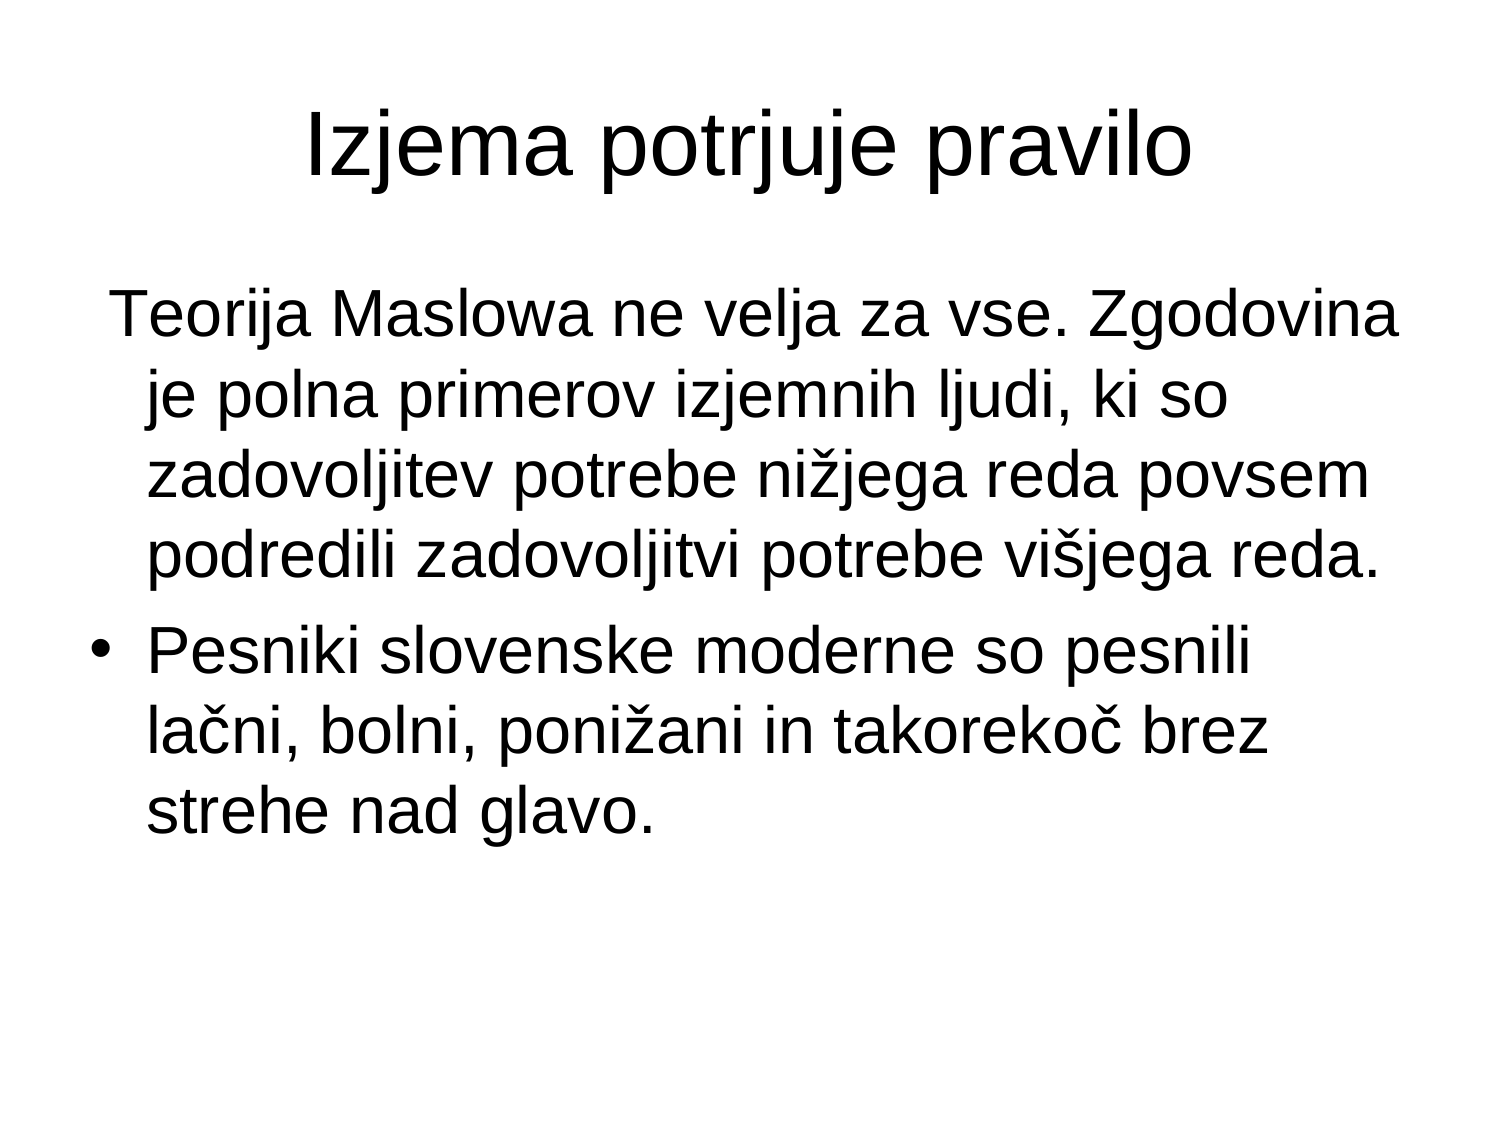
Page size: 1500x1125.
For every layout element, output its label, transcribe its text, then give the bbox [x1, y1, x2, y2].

list Teorija Maslowa ne velja za vse. Zgodovina je polna primerov izjemnih ljudi, ki so zadovoljitev potrebe nižjega reda povsem podredili zadovoljitvi potrebe višjega reda. Pesniki slovenske moderne so pesnili lačni, bolni, ponižani in takorekoč brez strehe nad glavo. [75, 262, 1426, 1006]
title Izjema potrjuje pravilo [75, 45, 1426, 233]
